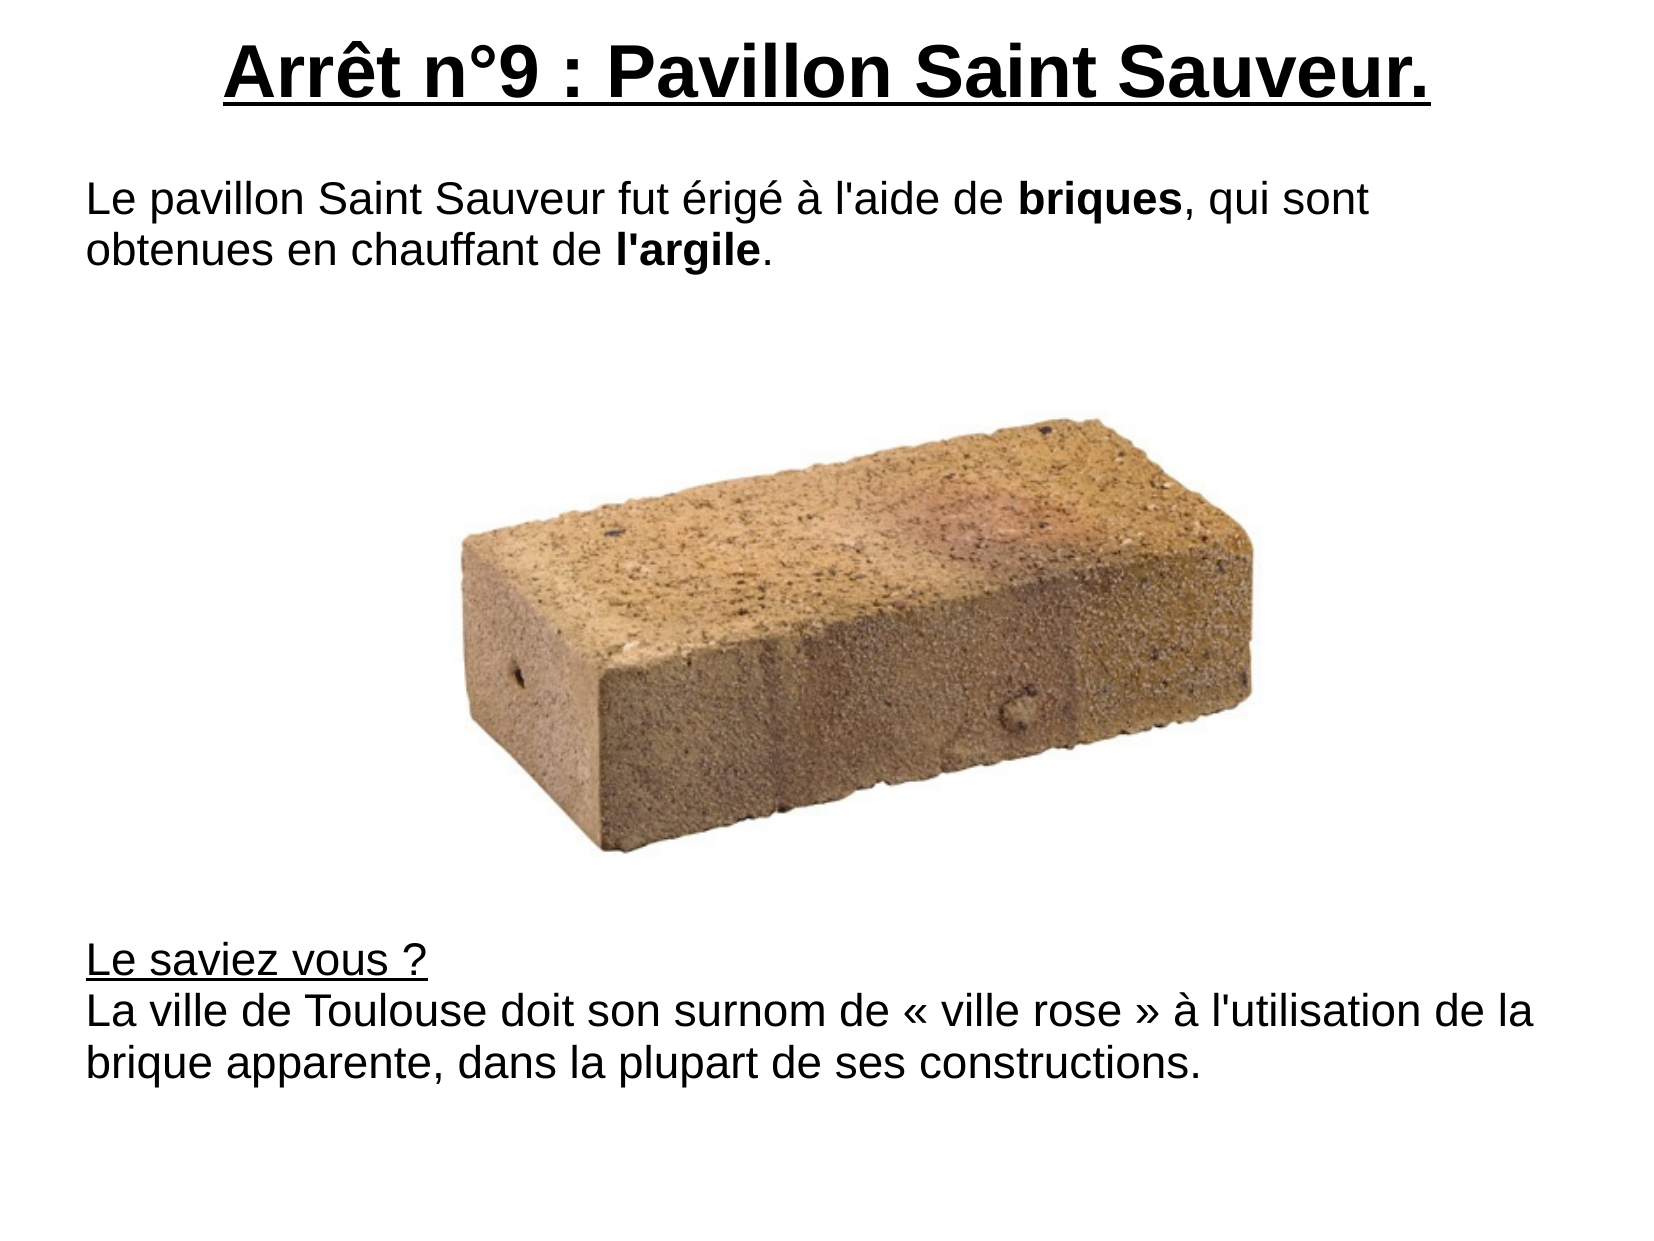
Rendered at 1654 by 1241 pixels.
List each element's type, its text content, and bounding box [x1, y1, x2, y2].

title Arrêt n°9 : Pavillon Saint Sauveur. [82, 19, 1571, 125]
picture [437, 327, 1276, 926]
text_box Le pavillon Saint Sauveur fut érigé à l'aide de briques, qui sont obtenues en chauffant de l'argile. [70, 165, 1560, 286]
text_box Le saviez vous ? La ville de Toulouse doit son surnom de « ville rose » à l'utilisation de la brique apparente, dans la plupart de ses constructions. [70, 926, 1560, 1095]
